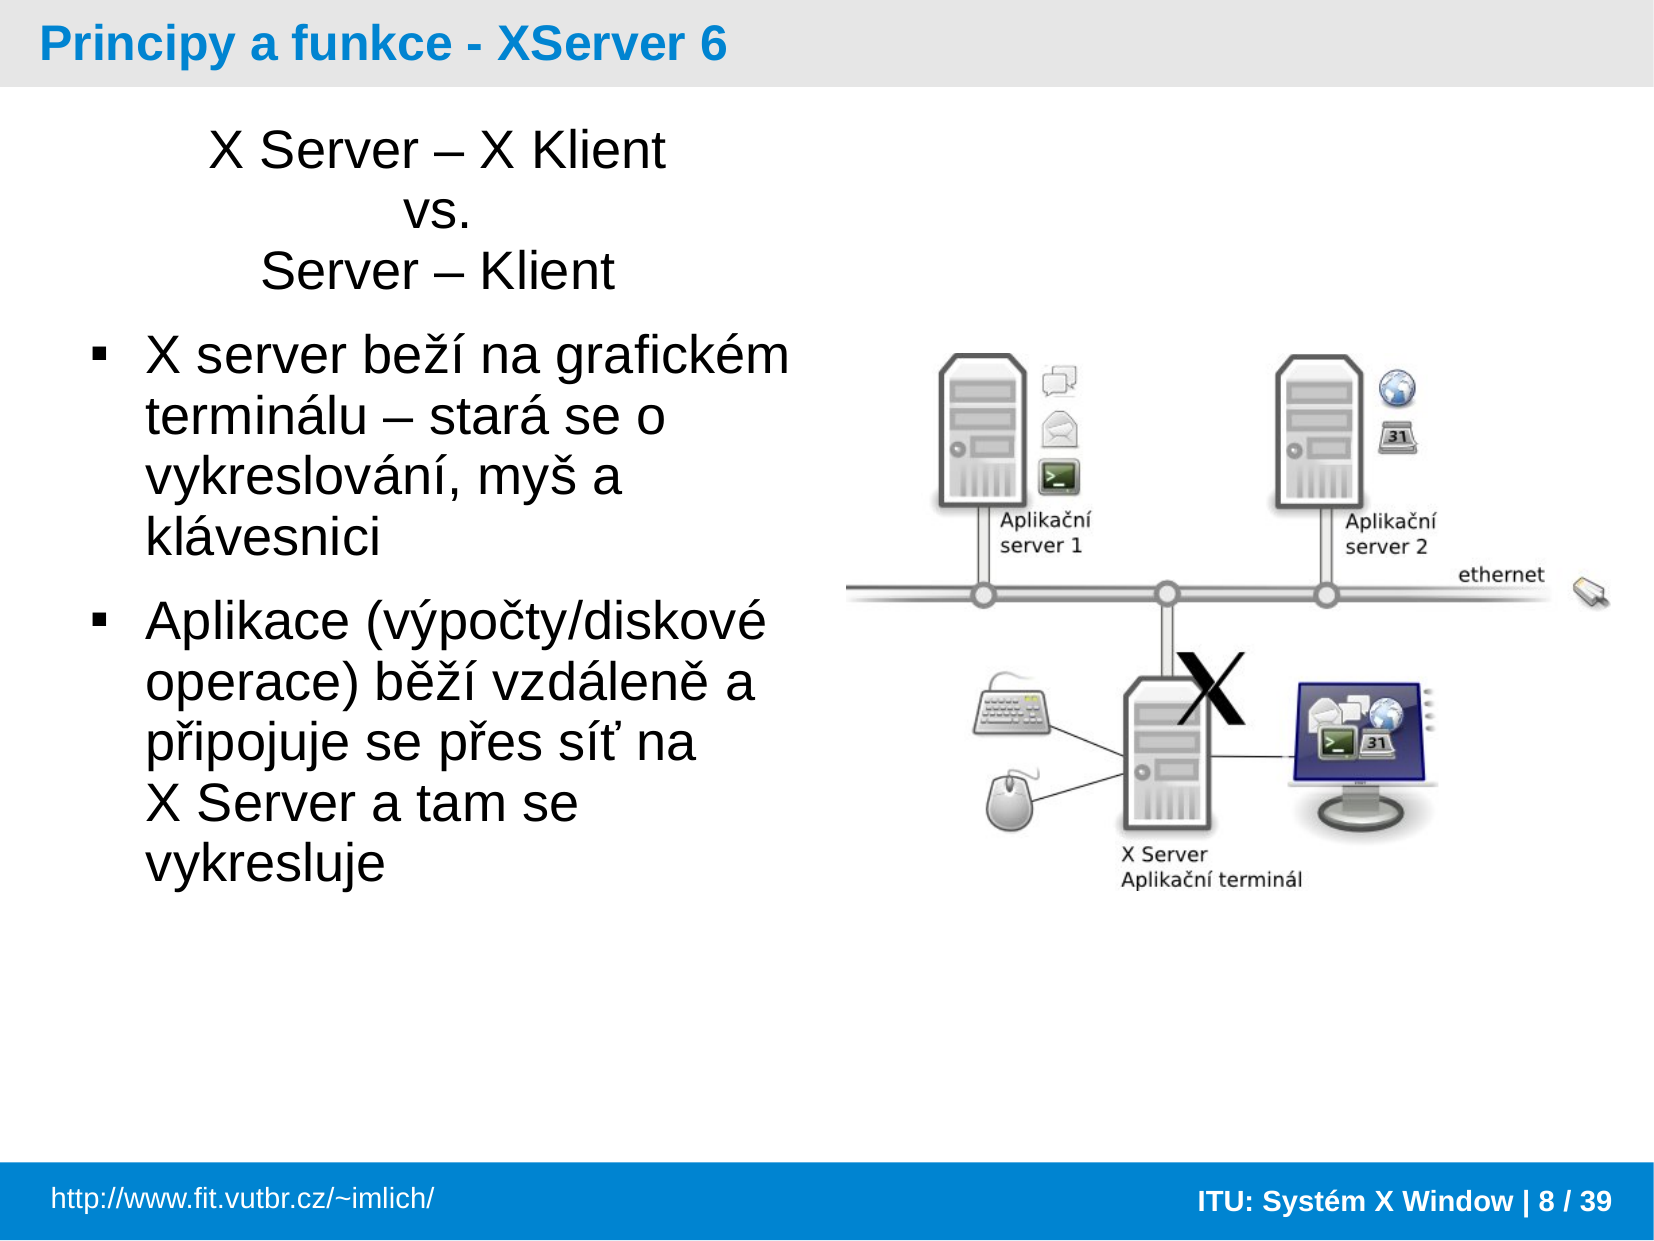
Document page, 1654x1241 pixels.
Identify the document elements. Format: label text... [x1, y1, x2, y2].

list X Server – X Klient vs. Server – Klient X server beží na grafickém terminálu – stará se o vykreslování, myš a klávesnici Aplikace (výpočty/diskové operace) běží vzdáleně a připojuje se přes síť na X Server a tam se vykresluje [75, 119, 802, 1126]
picture [846, 353, 1615, 891]
title Principy a funkce - XServer 6 [39, 0, 1615, 96]
